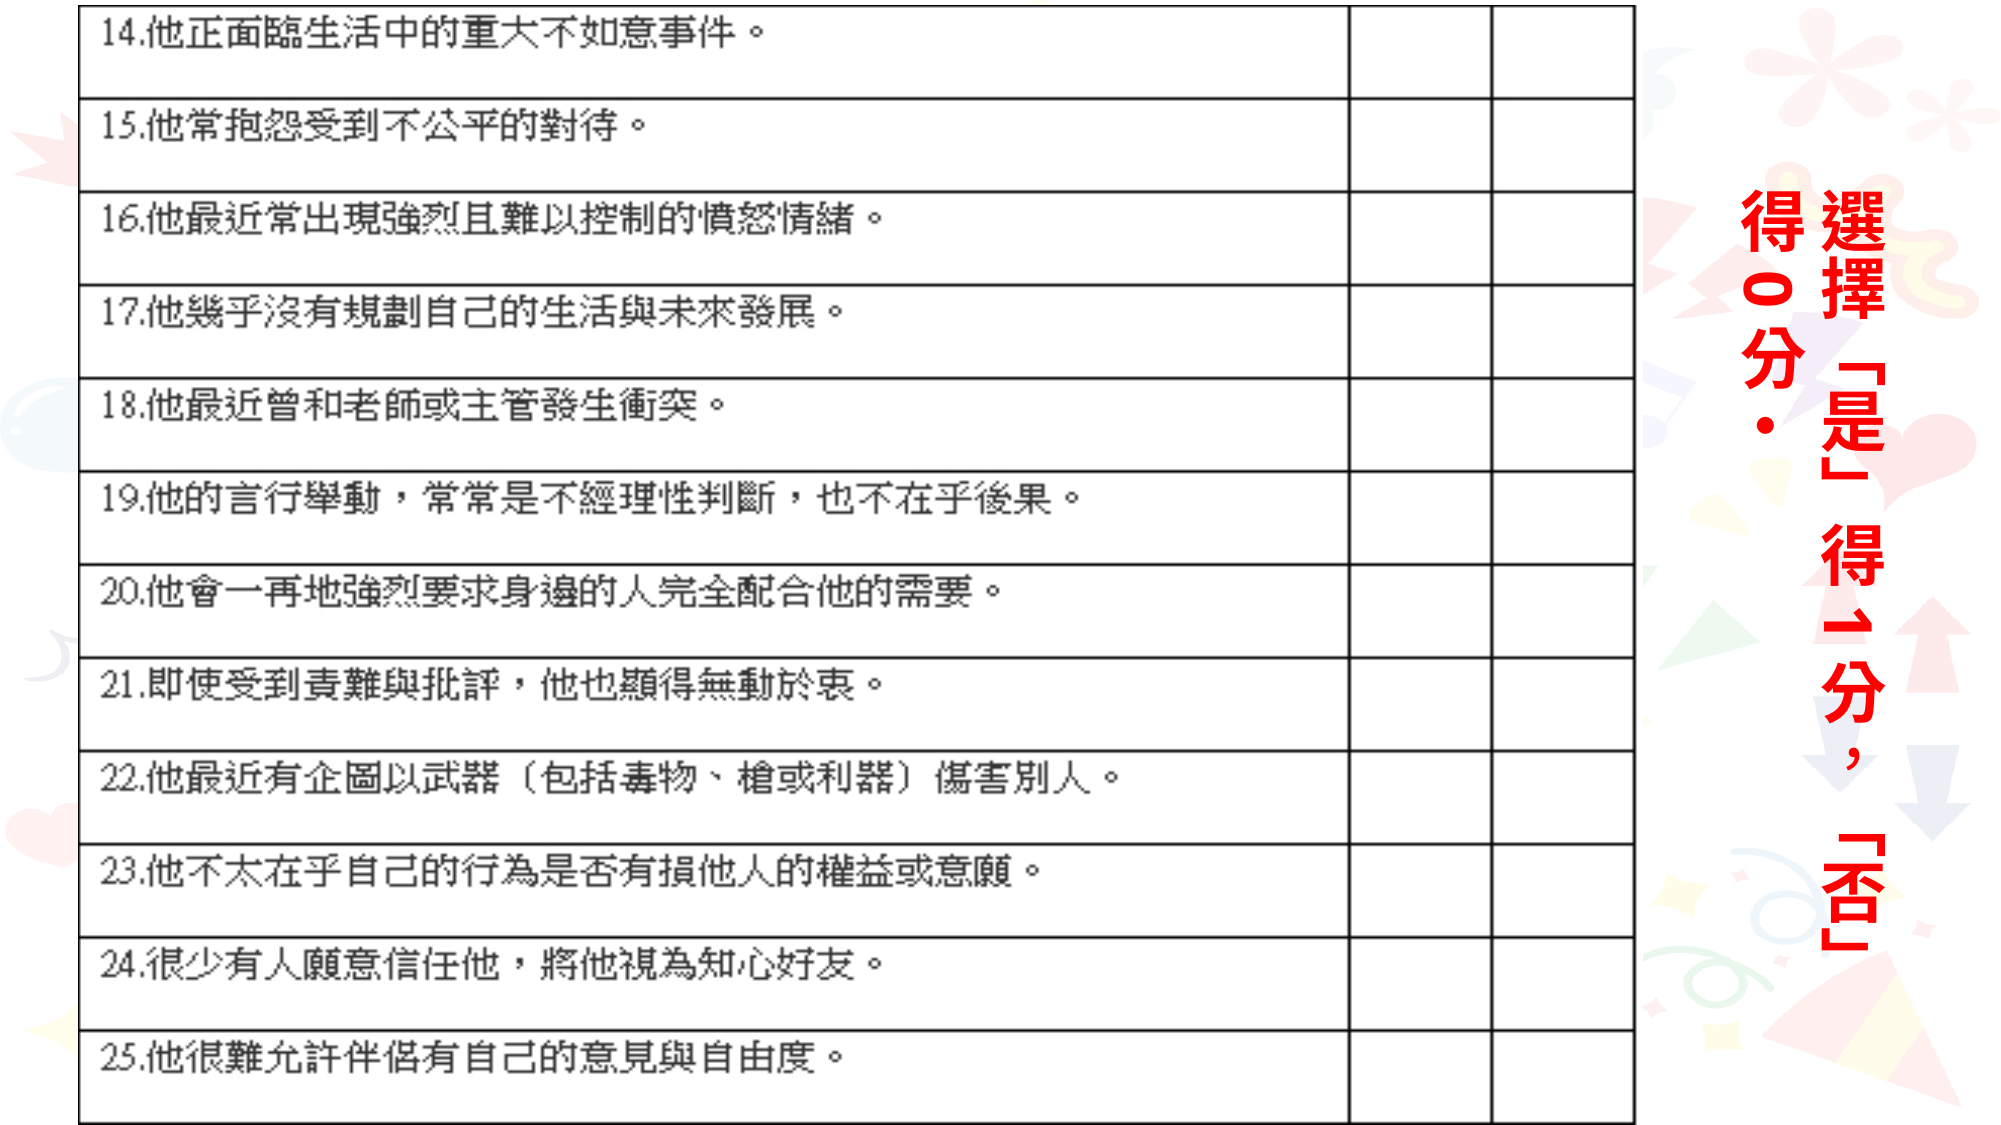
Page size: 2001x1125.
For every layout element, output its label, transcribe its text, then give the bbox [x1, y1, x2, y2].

picture [78, 5, 1643, 1125]
text_box 選擇「是」得1分，「否」得0分‧ [1555, 172, 1899, 1059]
